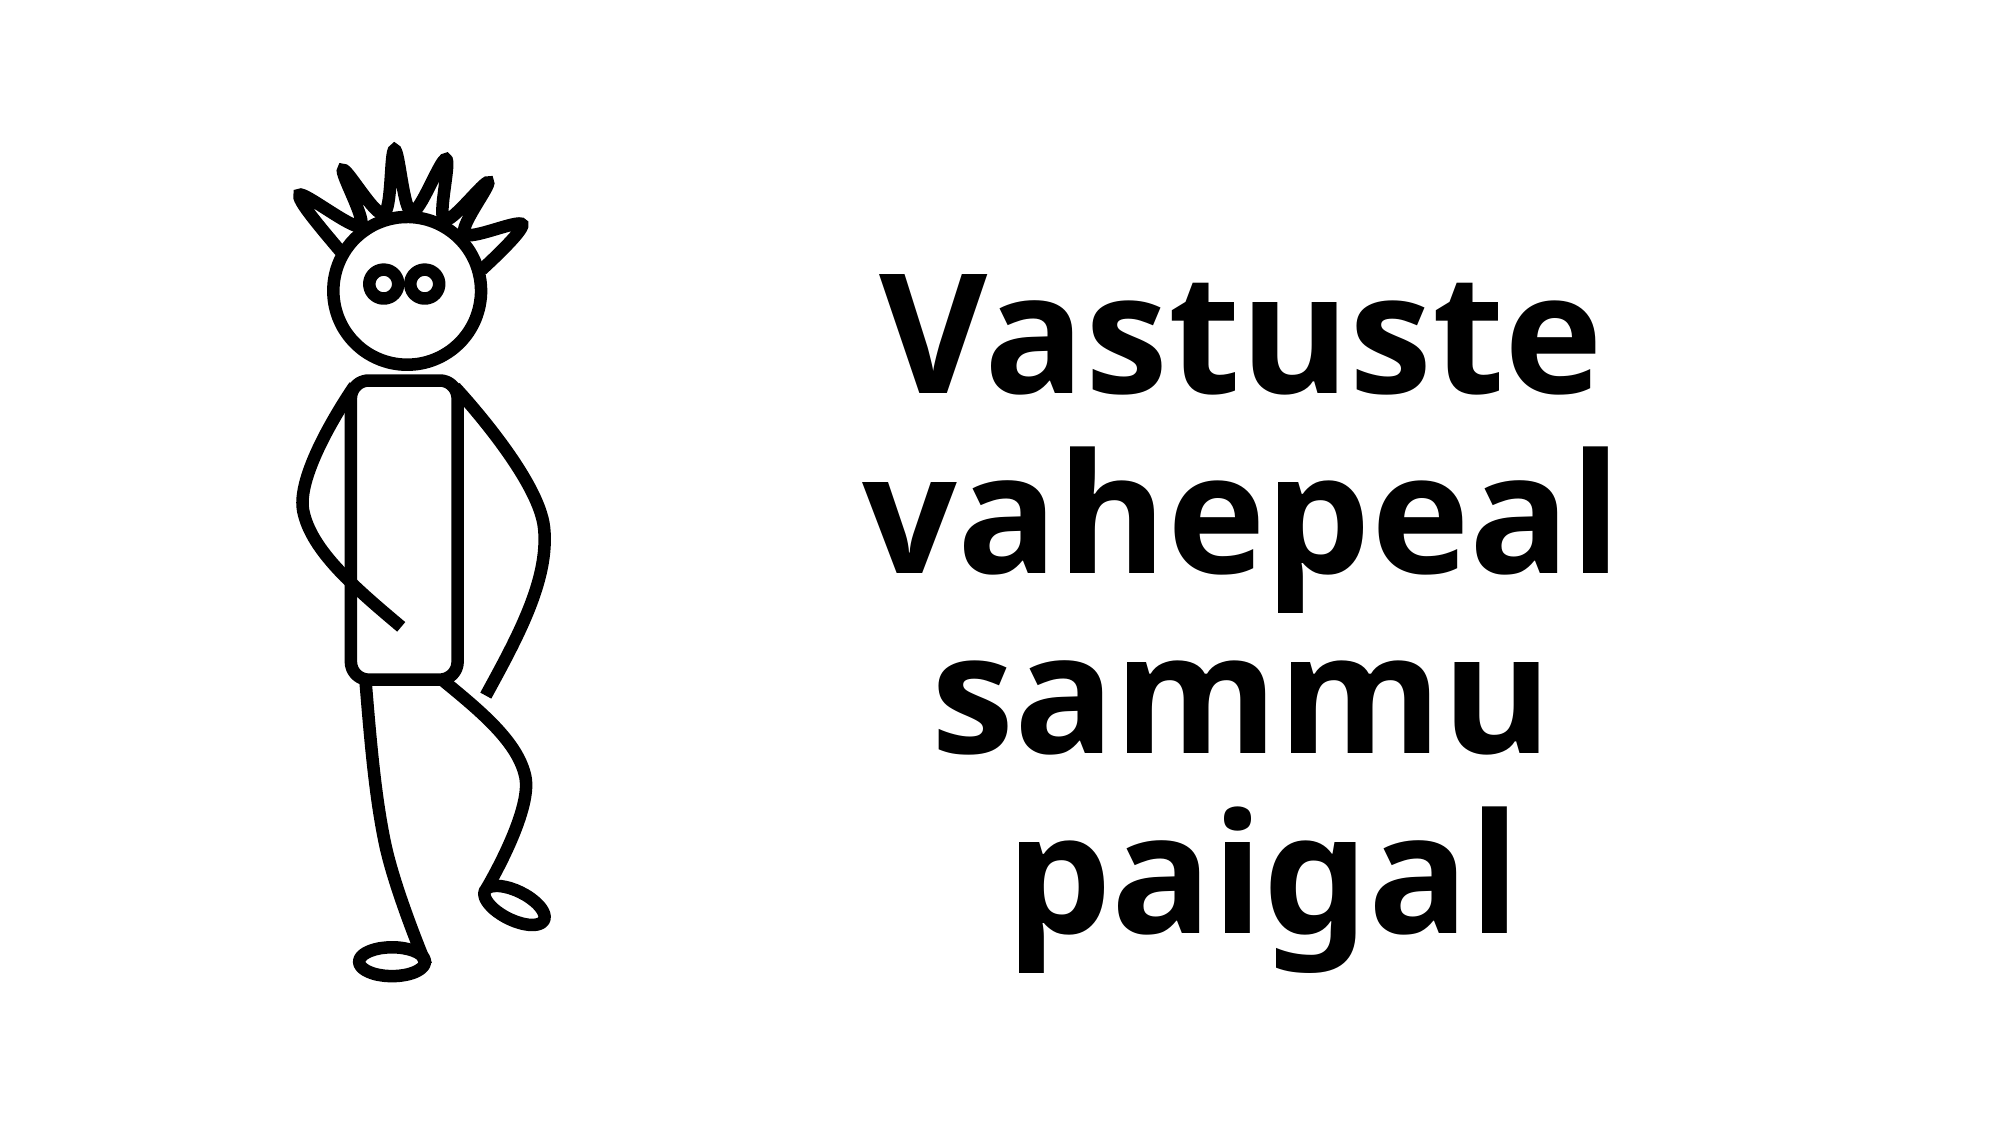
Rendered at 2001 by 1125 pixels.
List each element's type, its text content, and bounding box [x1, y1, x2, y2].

title Vastuste vahepeal sammu paigal [557, 239, 1970, 912]
